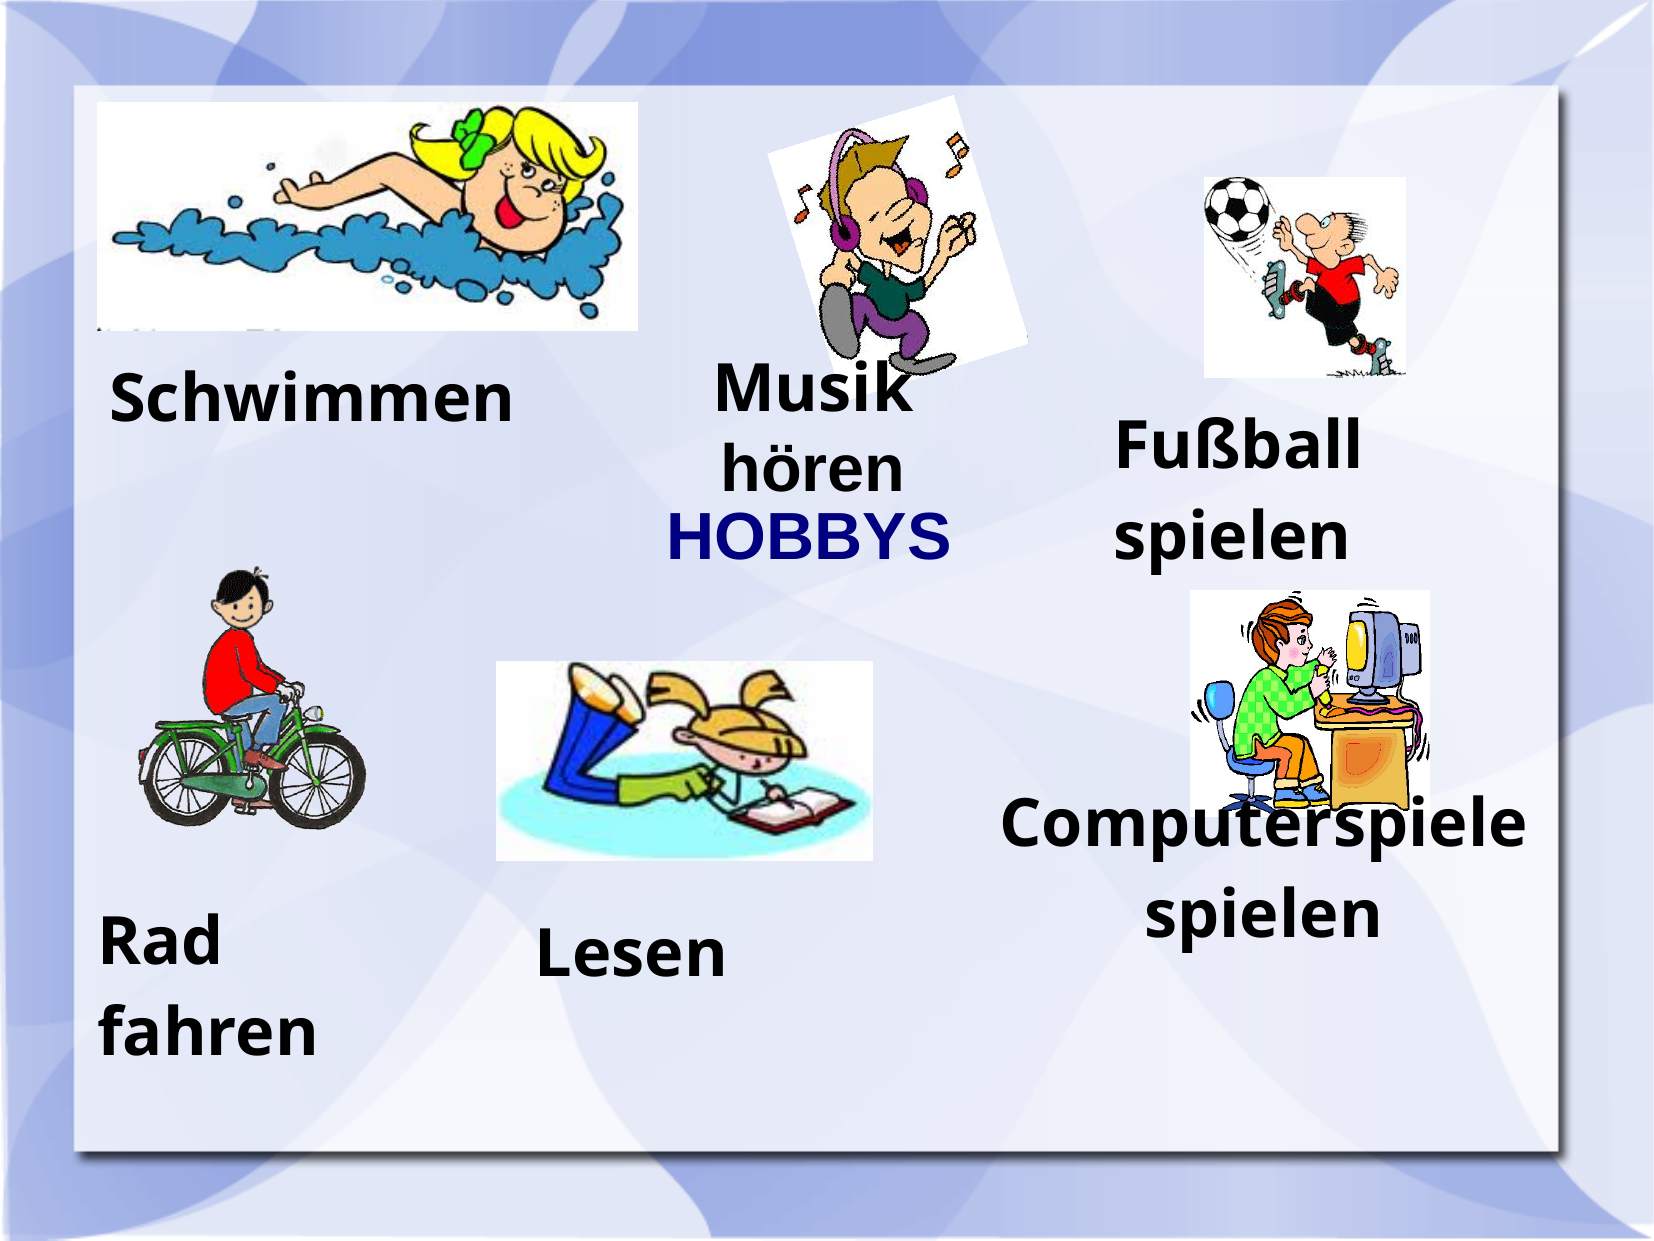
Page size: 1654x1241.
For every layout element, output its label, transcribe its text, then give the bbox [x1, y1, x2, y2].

picture [1190, 591, 1430, 767]
picture [496, 661, 873, 861]
text_box Schwimmen [94, 342, 567, 451]
text_box Computerspiele spielen [968, 767, 1560, 1241]
text_box Lesen [519, 897, 756, 1006]
text_box Rad fahren [82, 885, 473, 1064]
text_box Fußball spielen [1098, 389, 1441, 591]
text_box Musik hören [622, 341, 1004, 510]
subtitle HOBBYS [82, 90, 1536, 975]
picture [97, 102, 638, 331]
picture [118, 566, 378, 839]
picture [767, 95, 1028, 402]
picture [1204, 177, 1406, 378]
